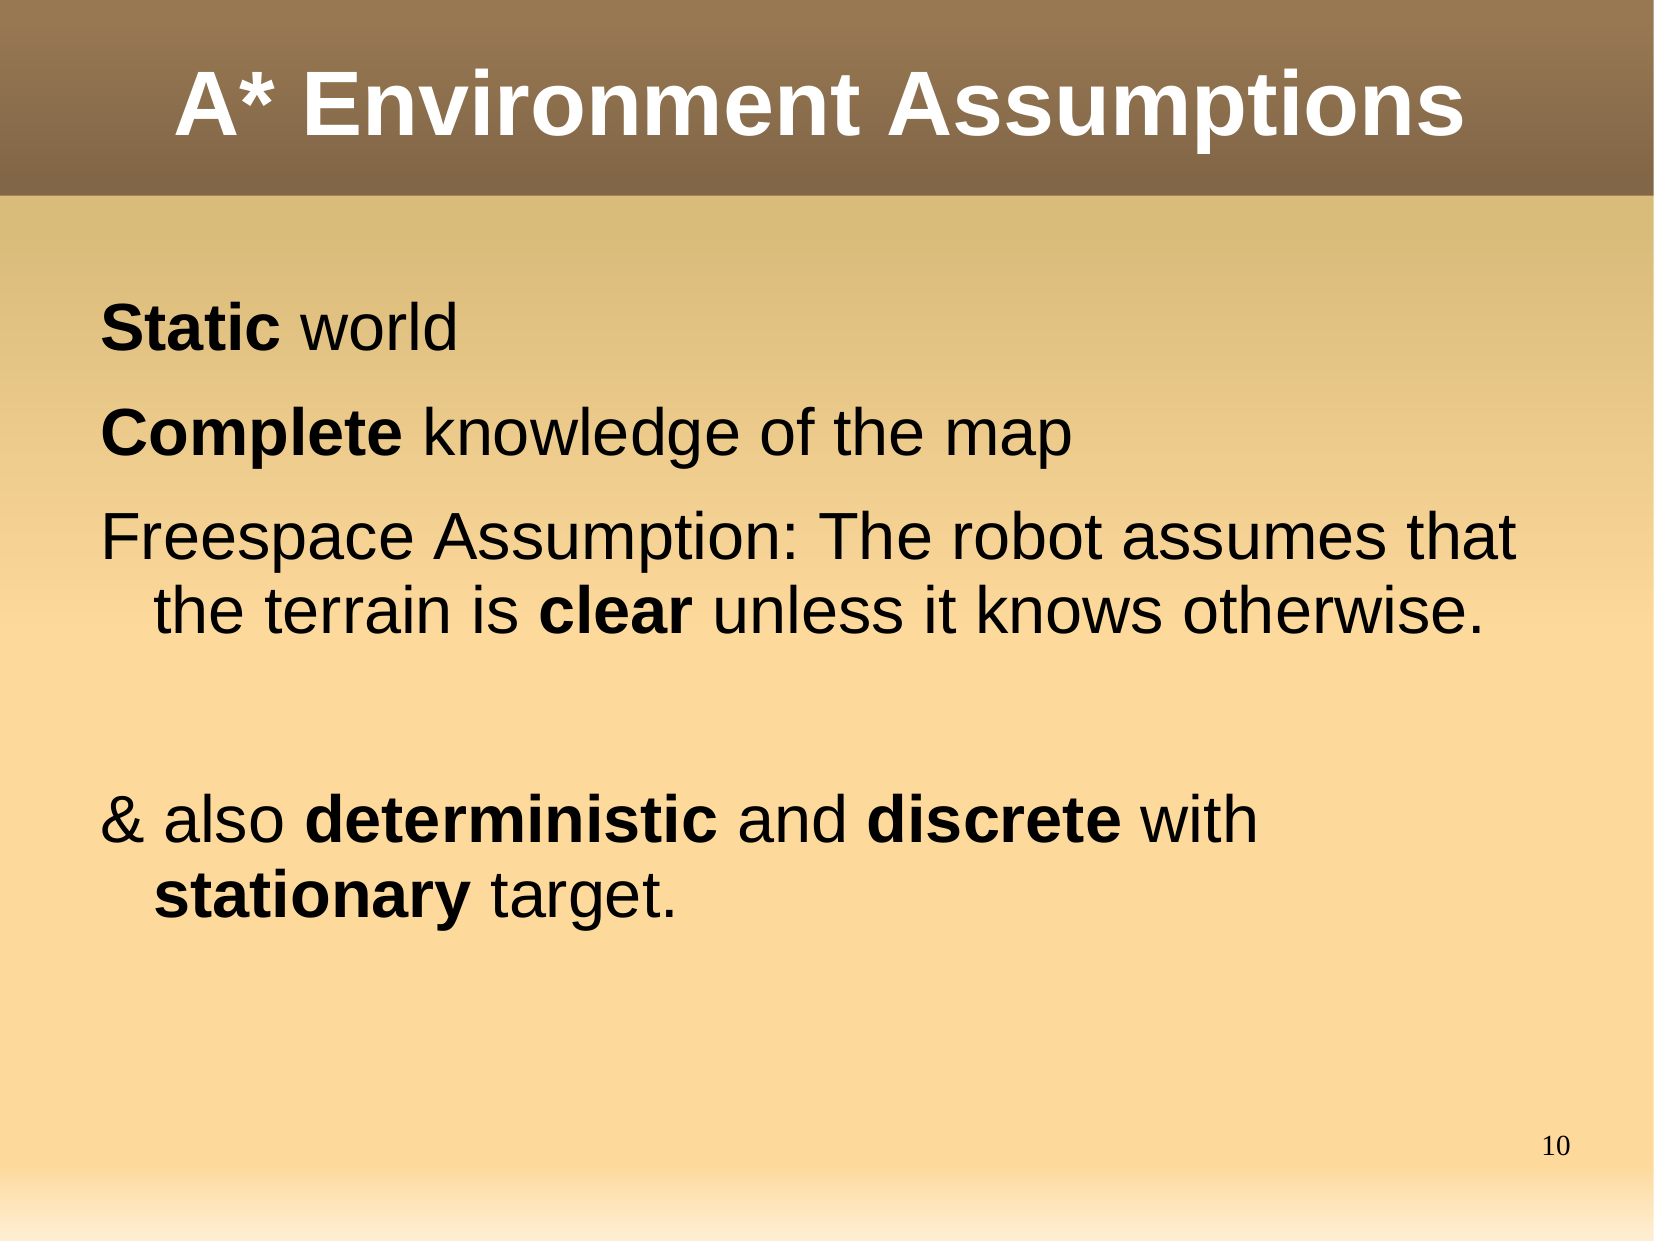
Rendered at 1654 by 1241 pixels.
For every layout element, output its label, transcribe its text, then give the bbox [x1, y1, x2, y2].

title A* Environment Assumptions [76, 7, 1565, 200]
list Static world Complete knowledge of the map Freespace Assumption: The robot assumes that the terrain is clear unless it knows otherwise. & also deterministic and discrete with stationary target. [82, 290, 1571, 1216]
picture [0, 0, 1654, 1241]
